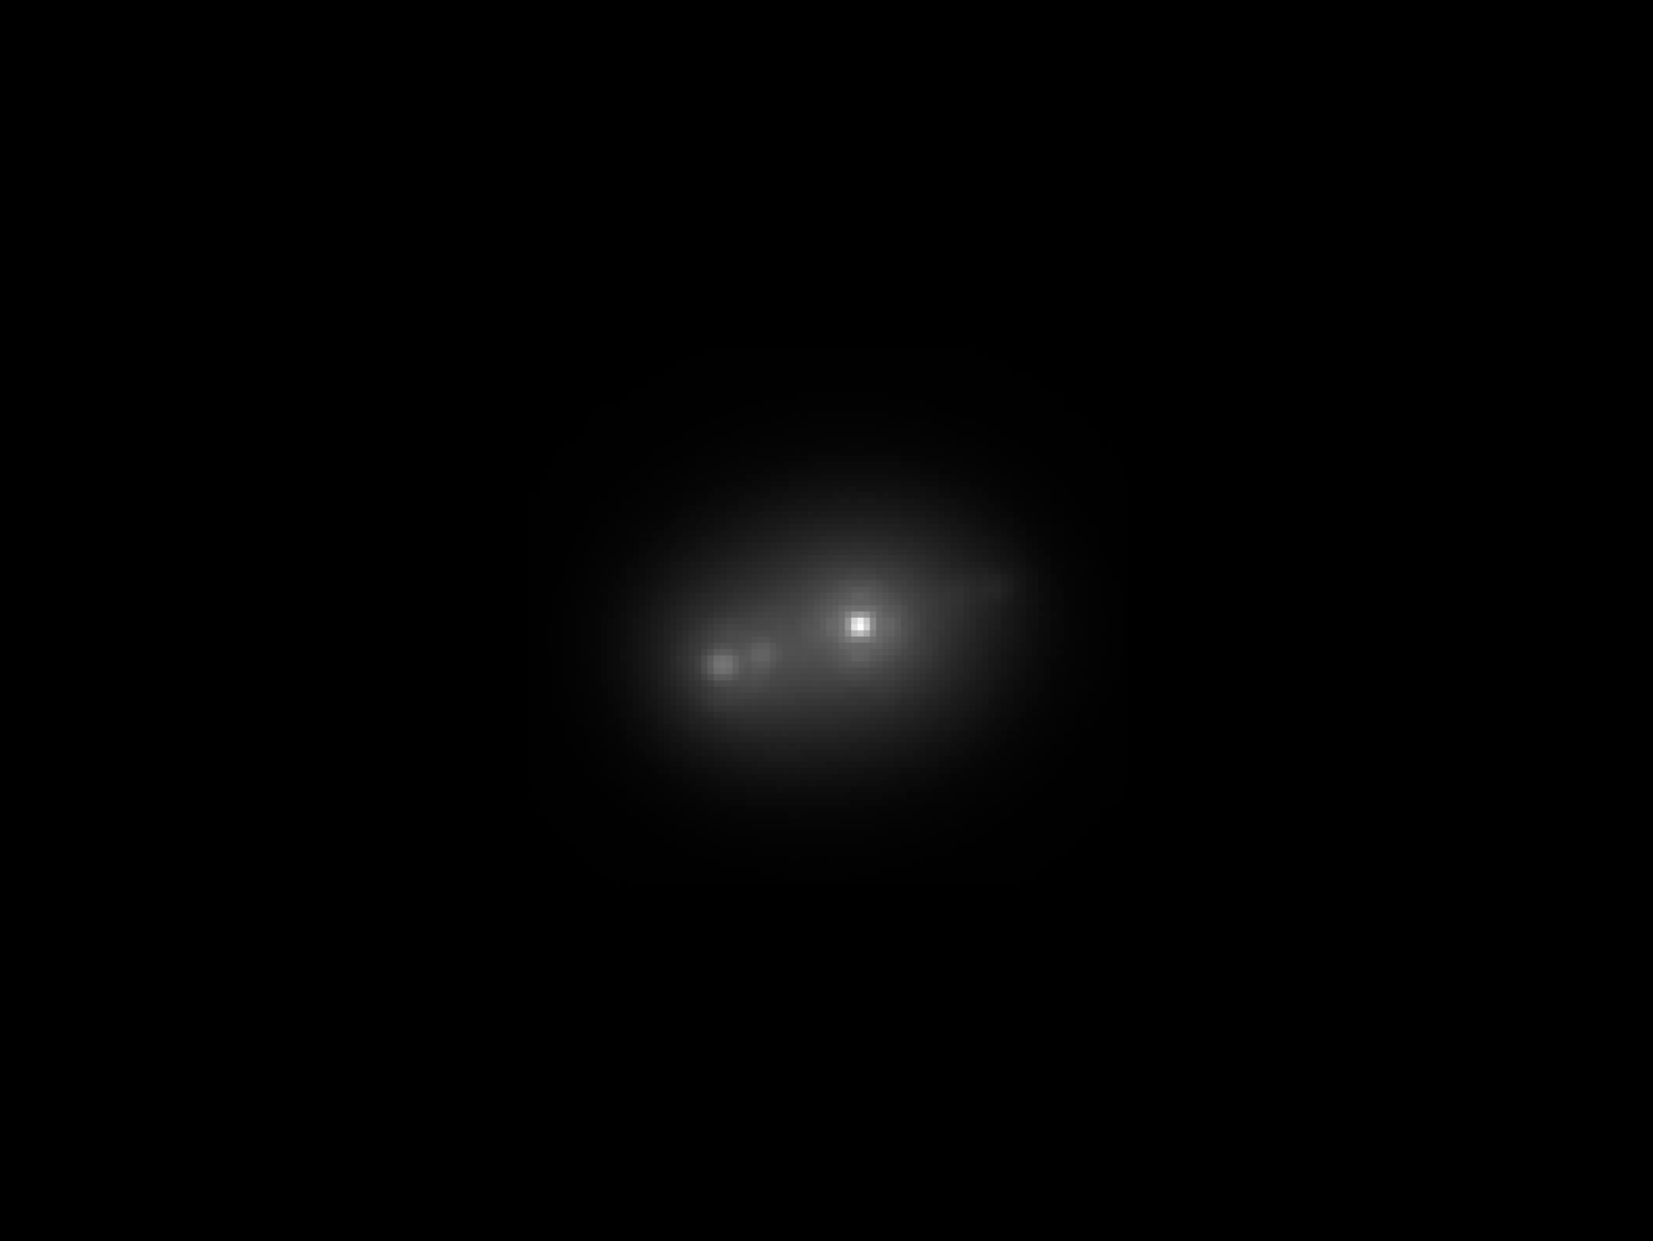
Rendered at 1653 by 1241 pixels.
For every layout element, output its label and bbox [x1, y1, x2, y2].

picture [528, 350, 1128, 886]
